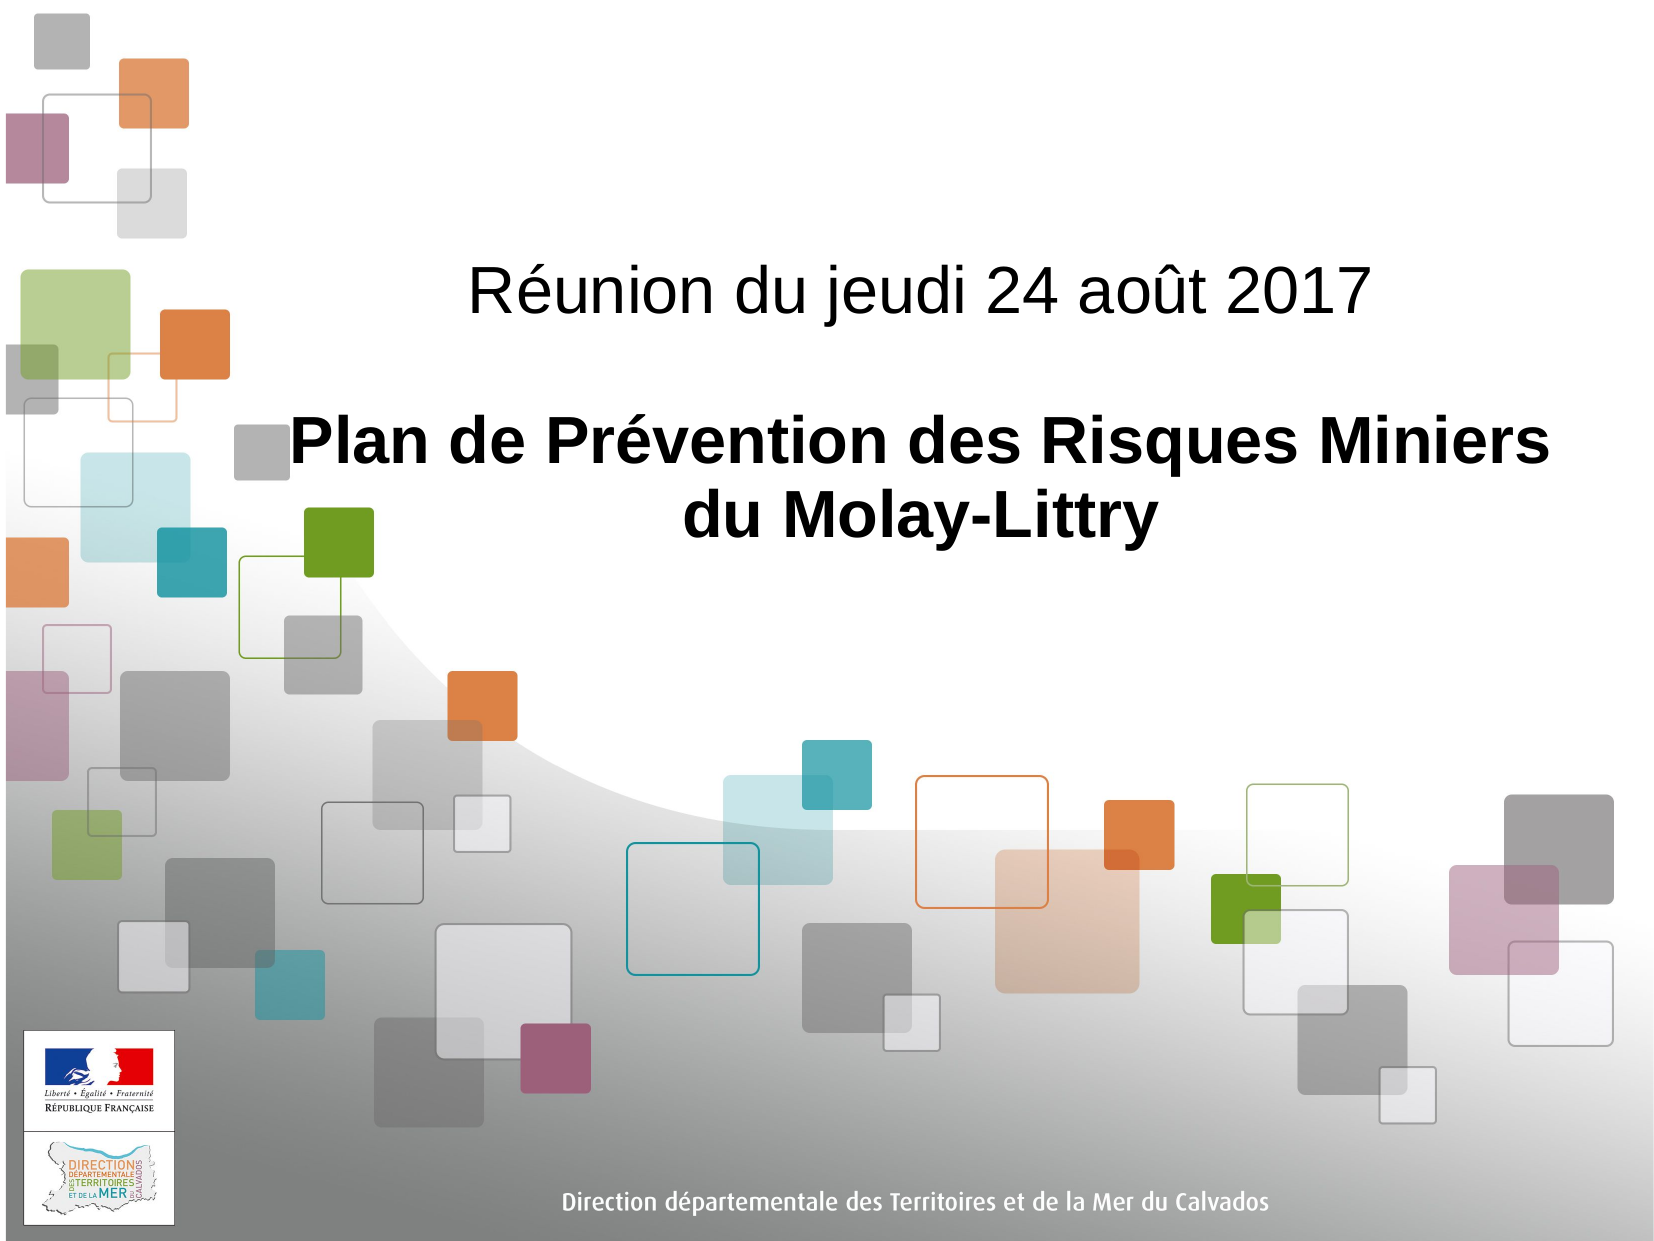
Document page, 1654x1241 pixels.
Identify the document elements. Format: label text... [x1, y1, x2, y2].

subtitle Réunion du jeudi 24 août 2017 Plan de Prévention des Risques Miniers du Molay-Littry [271, 49, 1571, 756]
picture [5, 3, 1654, 1241]
